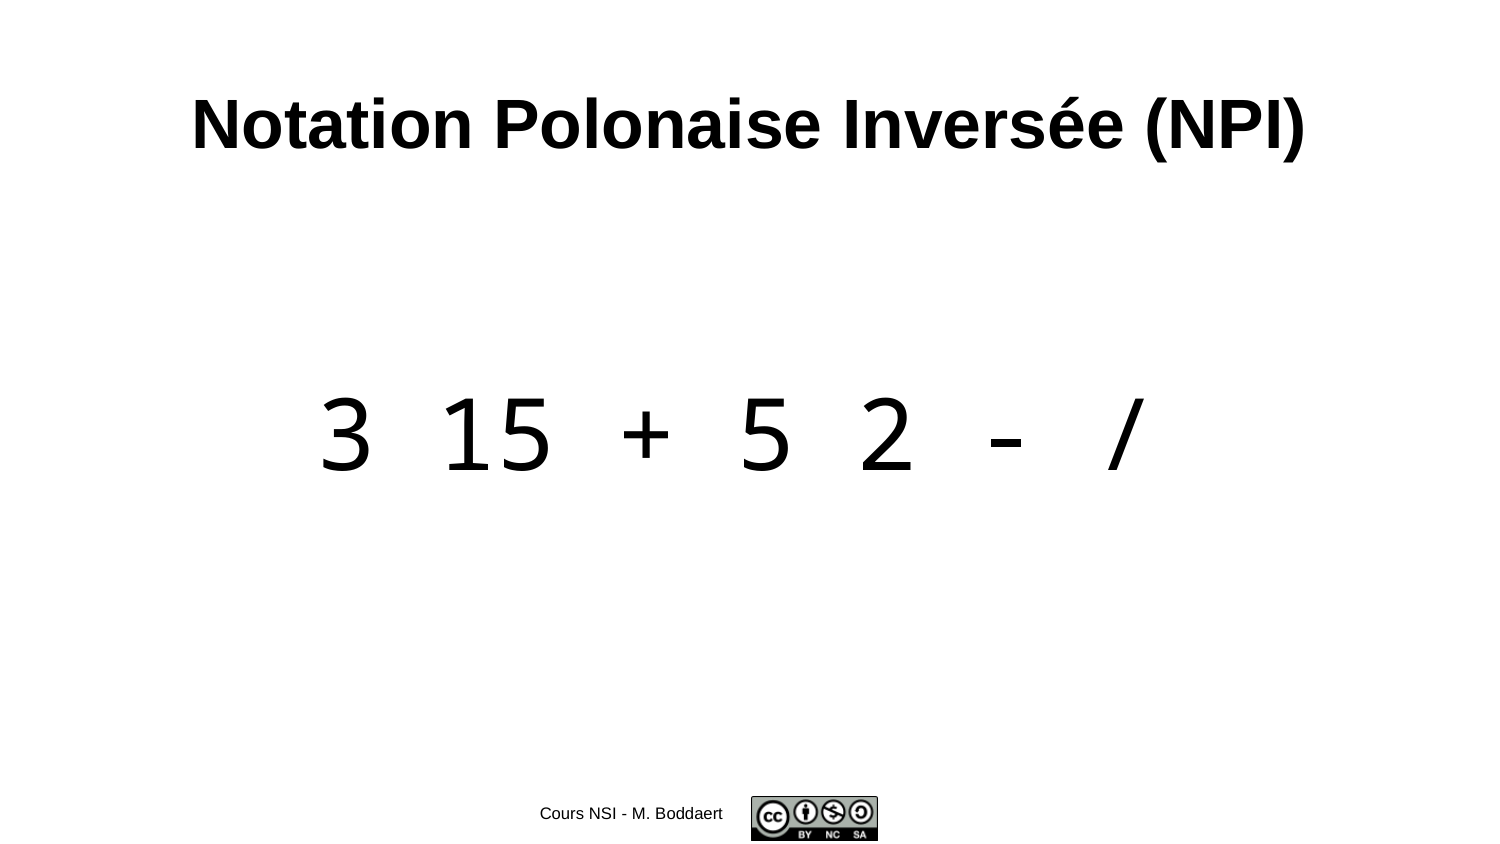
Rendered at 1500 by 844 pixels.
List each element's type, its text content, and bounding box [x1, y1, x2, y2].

title Notation Polonaise Inversée (NPI) [51, 63, 1449, 178]
picture [751, 796, 878, 841]
text_box 3 15 + 5 2 - / [301, 355, 1172, 471]
